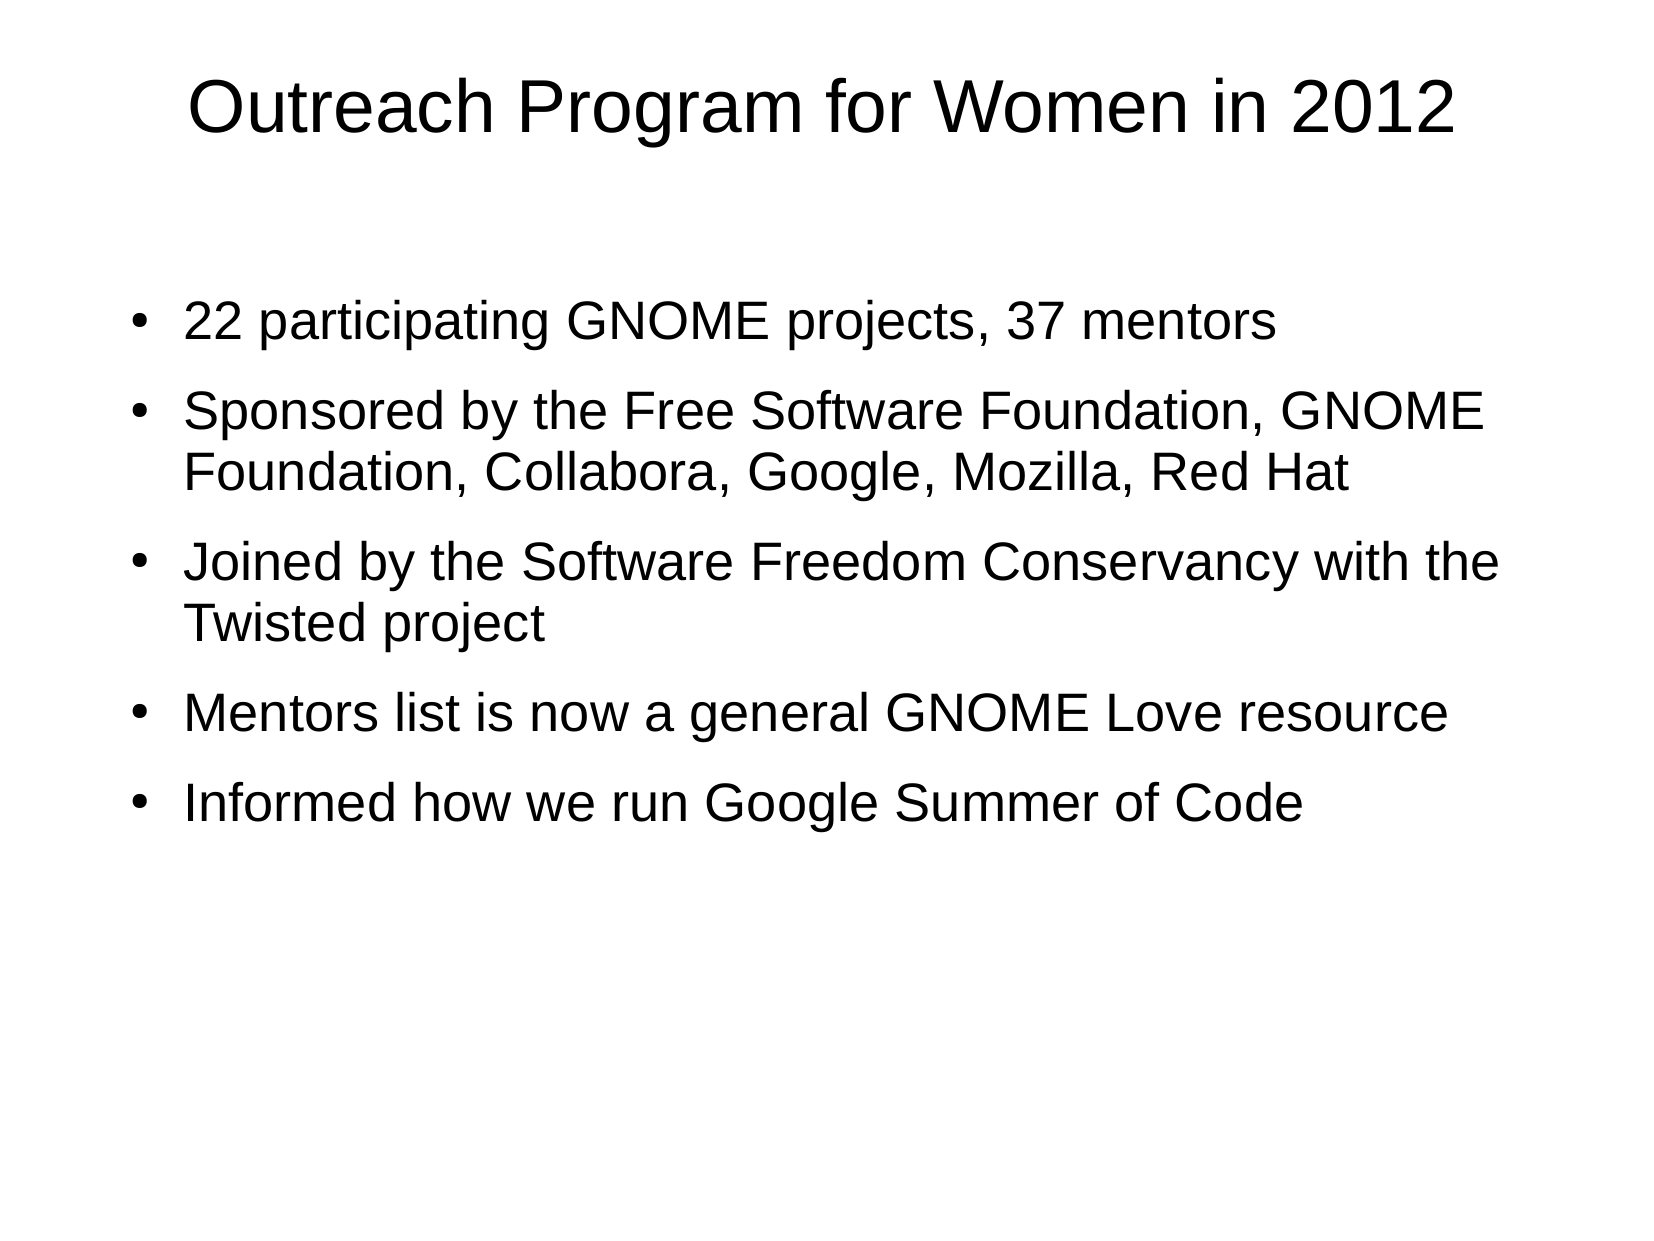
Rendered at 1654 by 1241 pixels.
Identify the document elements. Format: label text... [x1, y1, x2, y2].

list 22 participating GNOME projects, 37 mentors Sponsored by the Free Software Foundation, GNOME Foundation, Collabora, Google, Mozilla, Red Hat Joined by the Software Freedom Conservancy with the Twisted project Mentors list is now a general GNOME Love resource Informed how we run Google Summer of Code [112, 291, 1601, 1111]
title Outreach Program for Women in 2012 [0, 2, 1646, 211]
